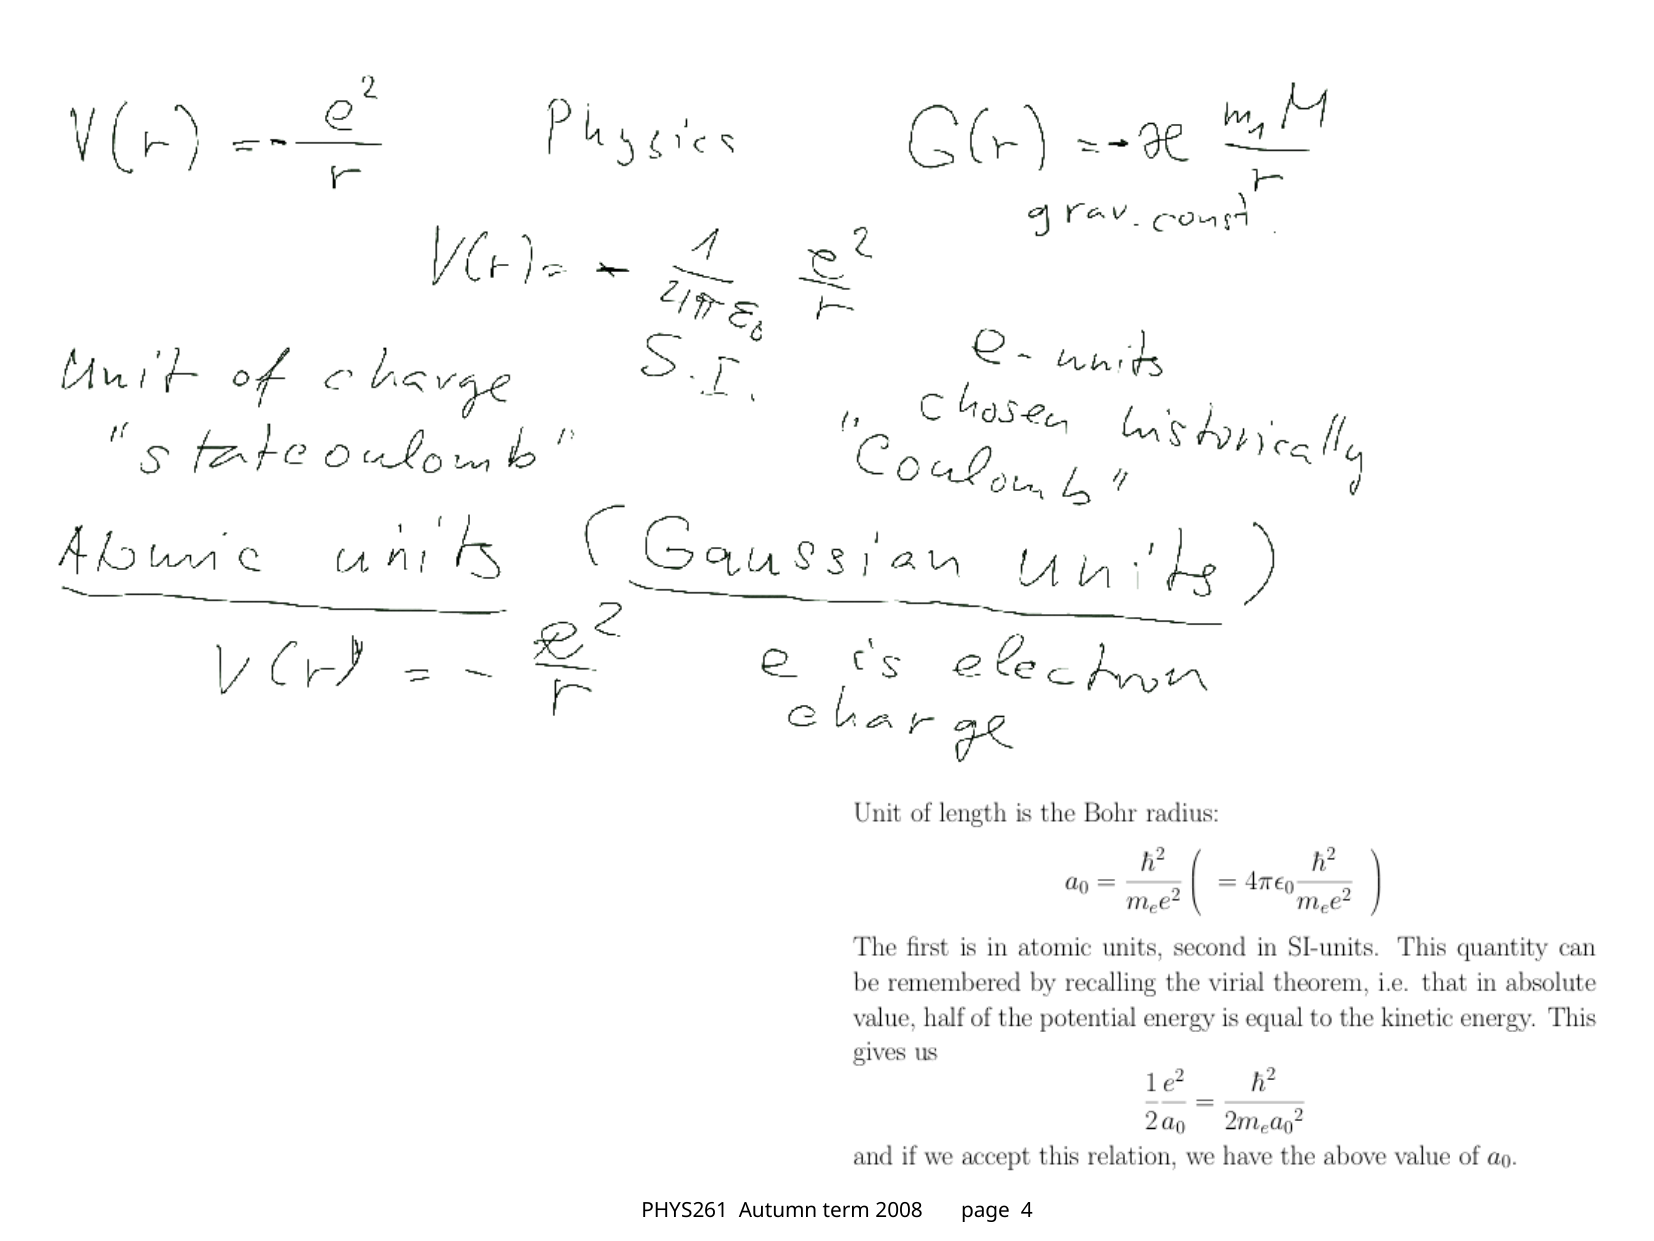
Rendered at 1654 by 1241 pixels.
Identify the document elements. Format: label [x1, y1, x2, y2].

picture [47, 50, 1383, 783]
picture [842, 792, 1602, 1176]
